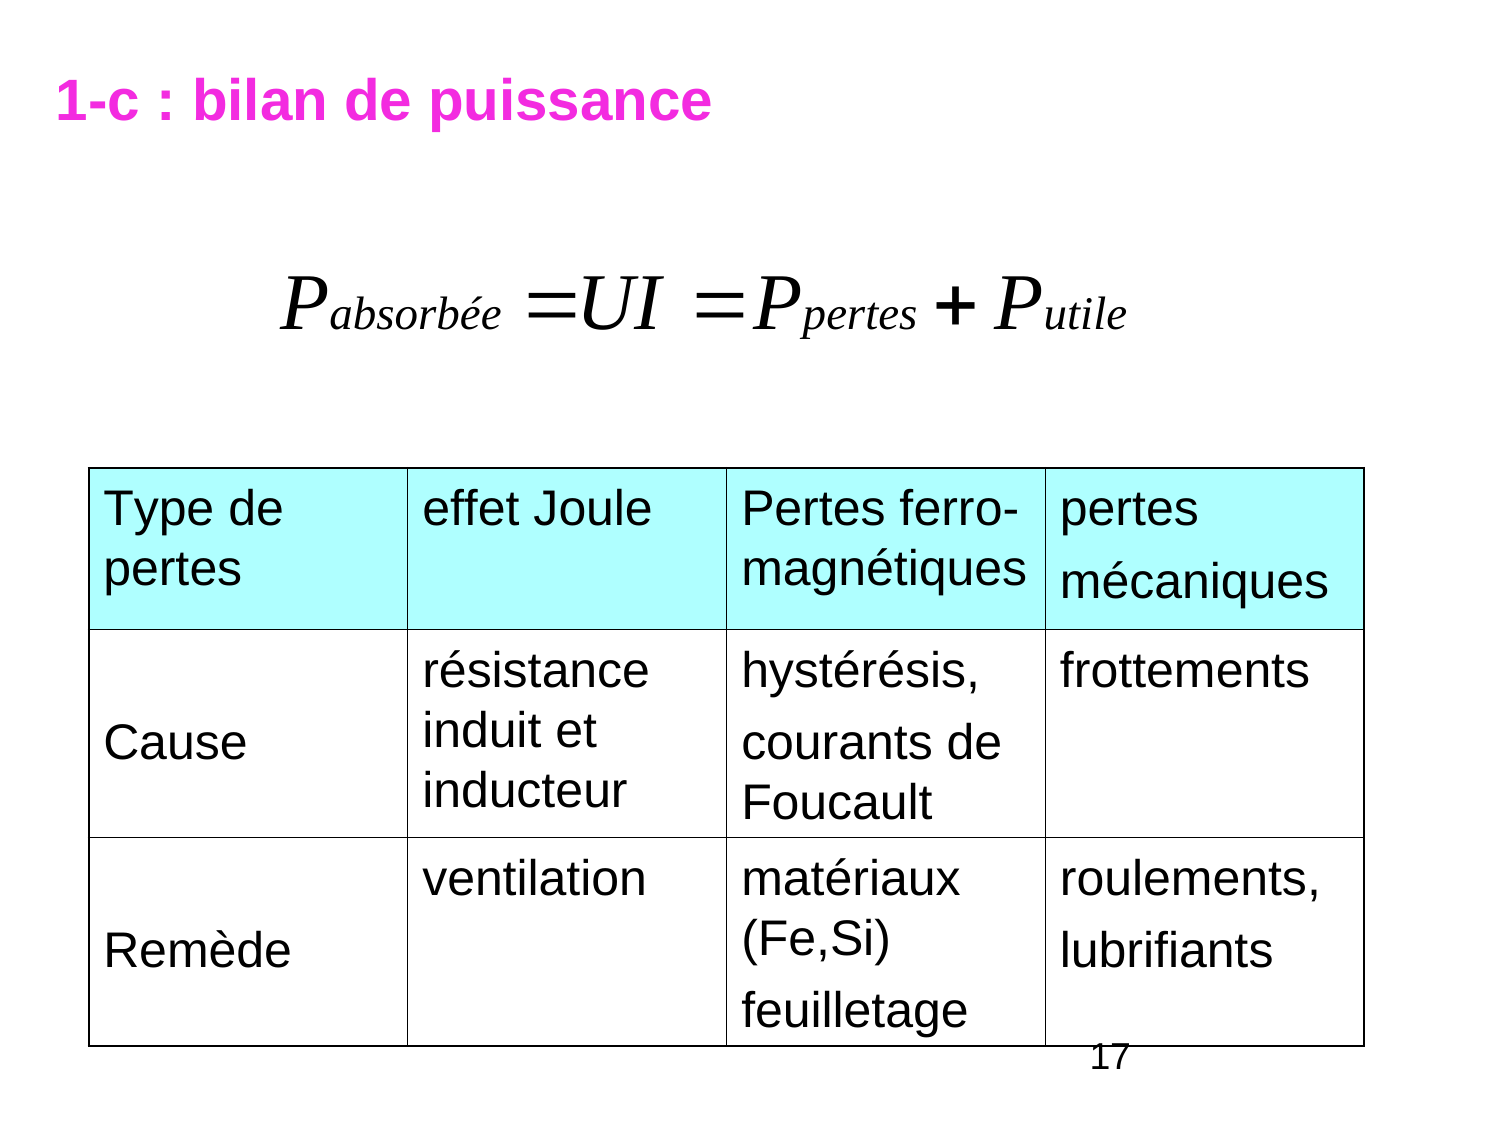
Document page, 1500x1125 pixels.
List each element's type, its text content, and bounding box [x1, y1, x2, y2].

table_cell Remède [90, 838, 407, 1045]
table_header Type de pertes [90, 469, 407, 629]
table_header Pertes ferro-magnétiques [727, 469, 1045, 629]
chart [265, 255, 1146, 357]
text_box 1-c : bilan de puissance [41, 54, 1263, 141]
table_cell matériaux (Fe,Si) feuilletage [727, 838, 1045, 1045]
table_header effet Joule [408, 469, 726, 629]
table_cell frottements [1046, 630, 1363, 837]
table_cell roulements, lubrifiants [1046, 838, 1363, 1045]
table_cell résistance induit et inducteur [408, 630, 726, 837]
table_cell Cause [90, 630, 407, 837]
table_cell ventilation [408, 838, 726, 1045]
table_header pertes mécaniques [1046, 469, 1363, 629]
table_cell hystérésis, courants de Foucault [727, 630, 1045, 837]
